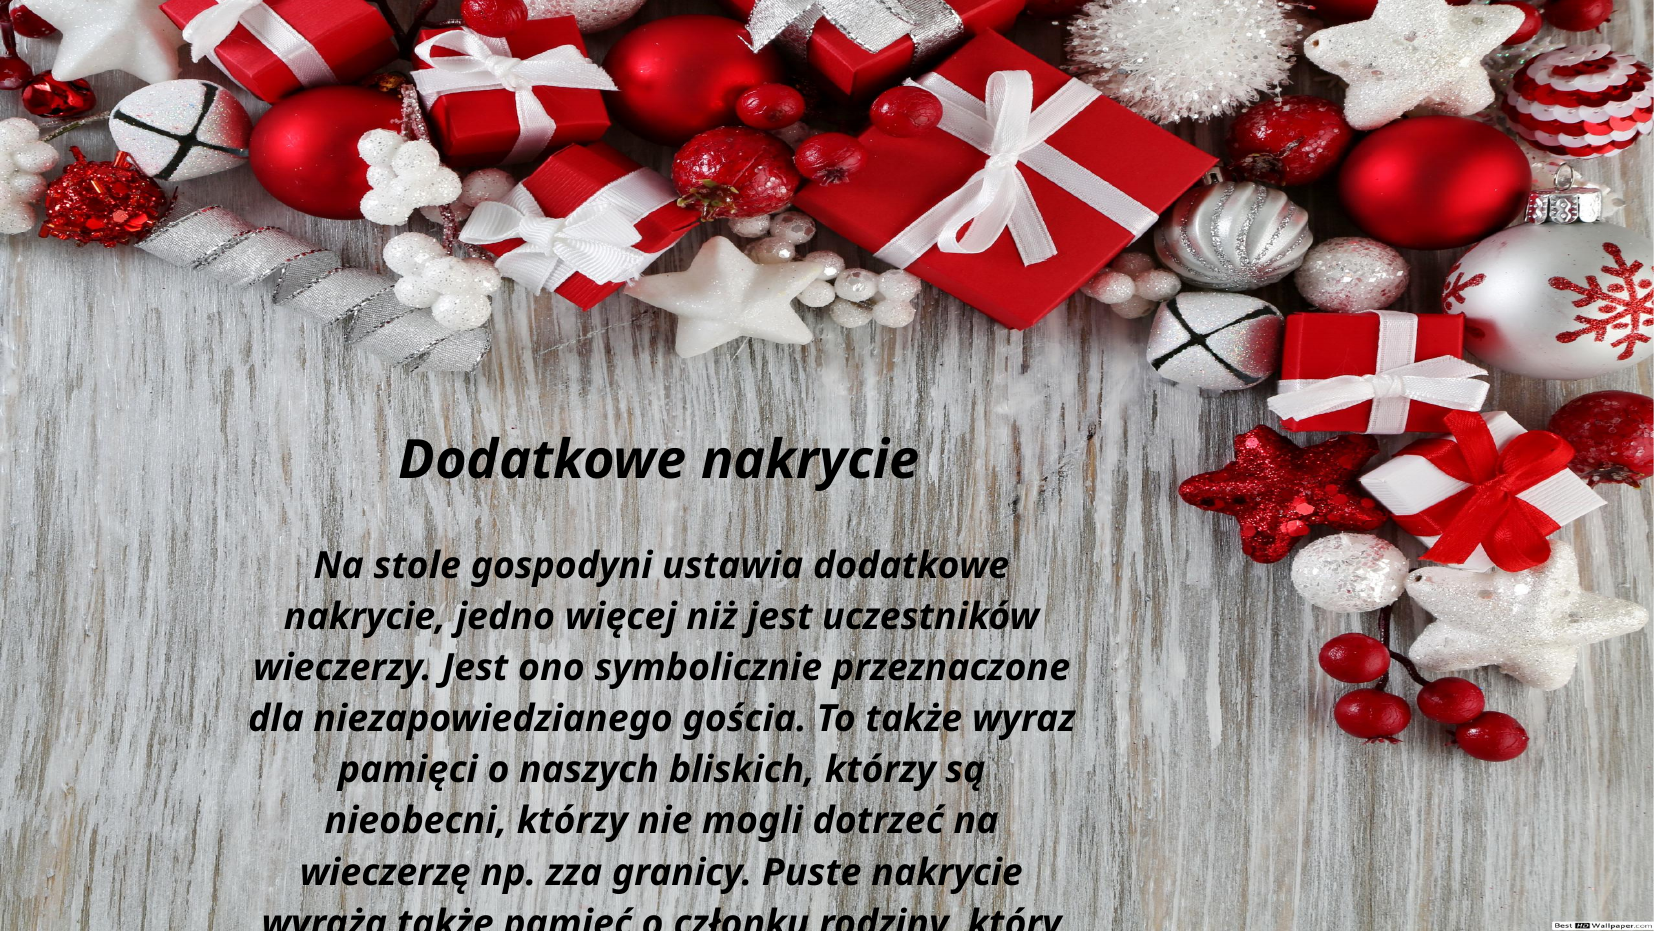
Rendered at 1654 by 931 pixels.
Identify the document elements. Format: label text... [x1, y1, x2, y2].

picture [554, 920, 562, 931]
picture [273, 920, 277, 931]
picture [863, 920, 871, 931]
picture [1011, 920, 1019, 931]
picture [727, 920, 735, 931]
text_box Na stole gospodyni ustawia dodatkowe nakrycie, jedno więcej niż jest uczestników wieczerzy. Jest ono symbolicznie przeznaczone dla niezapowiedzianego gościa. To także wyraz pamięci o naszych bliskich, którzy są nieobecni, którzy nie mogli dotrzeć na wieczerzę np. zza granicy. Puste nakrycie wyraża także pamięć o członku rodziny, który zmarł [231, 531, 1093, 889]
picture [419, 920, 427, 931]
picture [841, 920, 849, 931]
picture [511, 920, 518, 931]
picture [0, 0, 1654, 931]
picture [566, 920, 573, 931]
picture [332, 920, 340, 931]
picture [648, 920, 656, 931]
picture [749, 920, 757, 931]
picture [913, 920, 921, 931]
picture [532, 920, 540, 931]
picture [371, 920, 379, 931]
text_box Dodatkowe nakrycie [383, 413, 945, 531]
